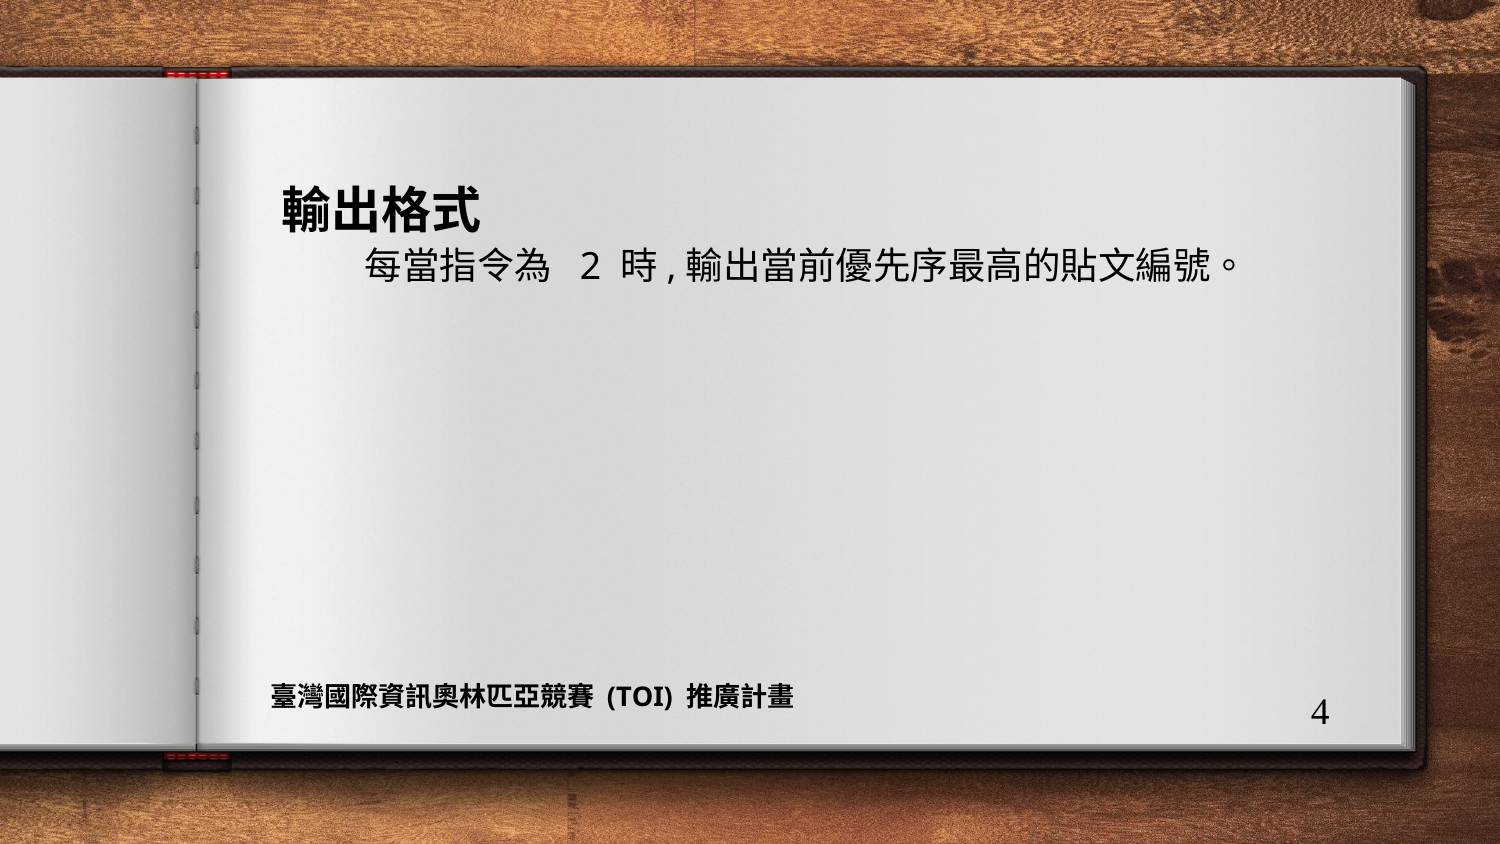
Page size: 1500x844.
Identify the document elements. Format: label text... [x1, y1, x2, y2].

text_box 輸出格式 每當指令為 2 時,輸出當前優先序最高的貼文編號。 [266, 171, 1356, 341]
text_box 4 [1295, 672, 1386, 737]
